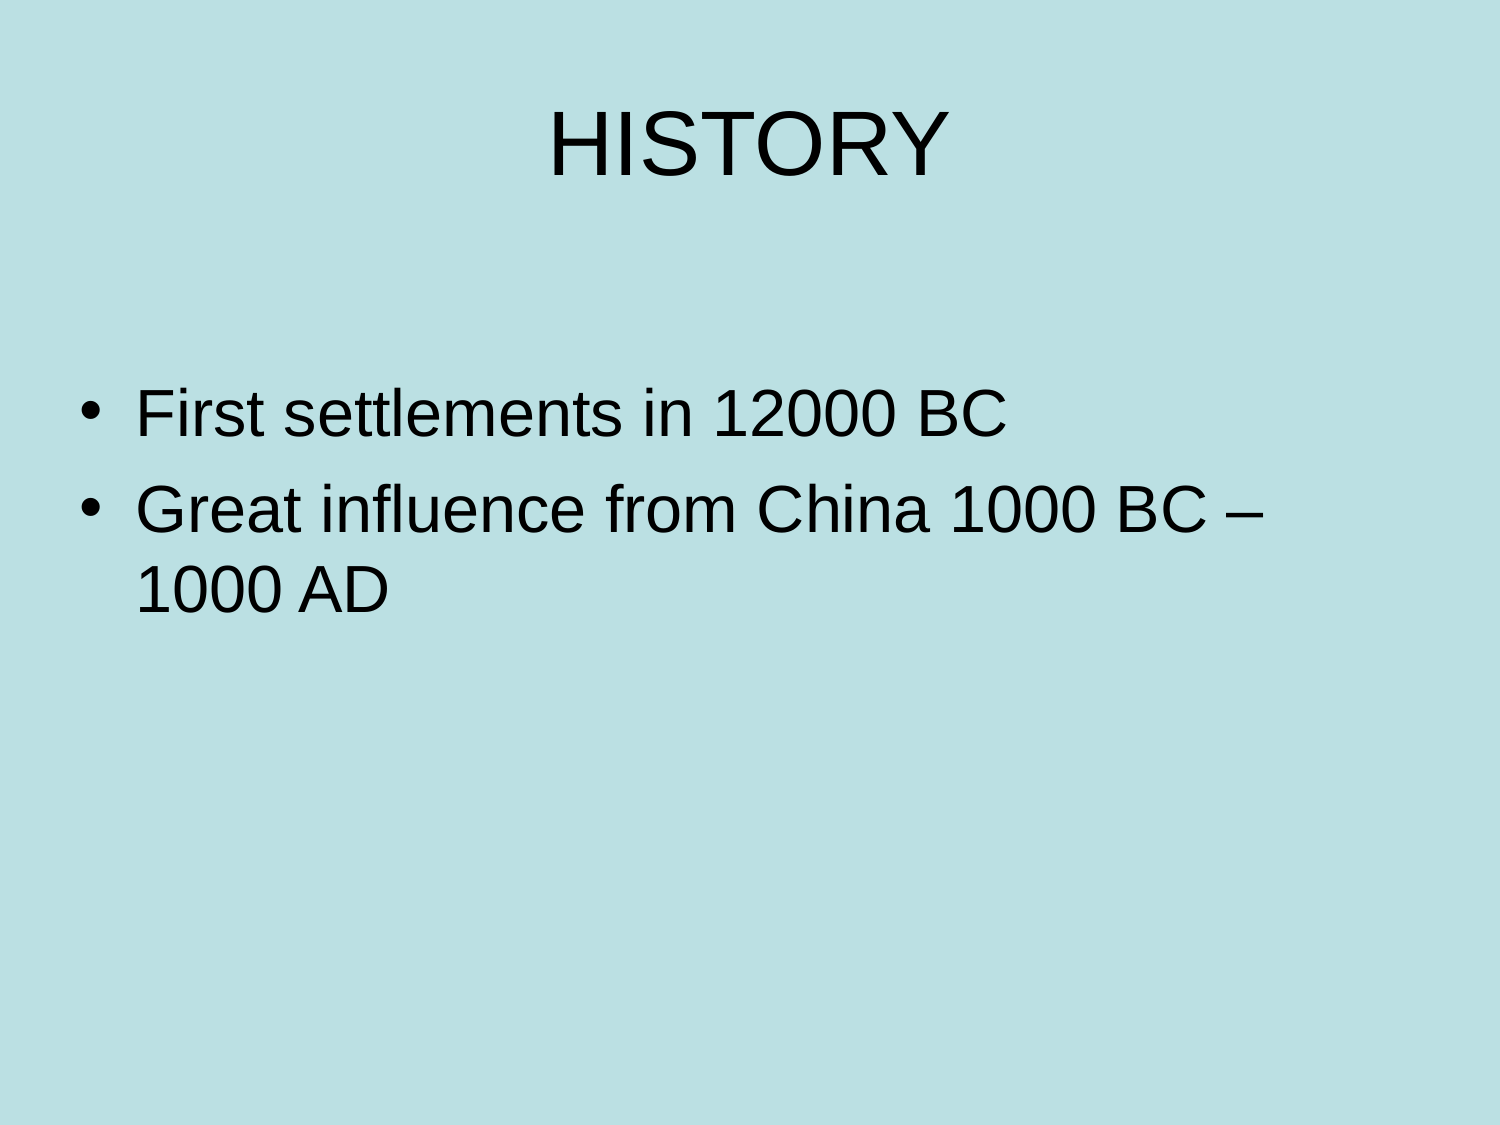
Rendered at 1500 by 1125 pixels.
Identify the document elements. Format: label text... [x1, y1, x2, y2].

list First settlements in 12000 BC Great influence from China 1000 BC – 1000 AD [64, 361, 1415, 731]
title HISTORY [75, 45, 1425, 233]
